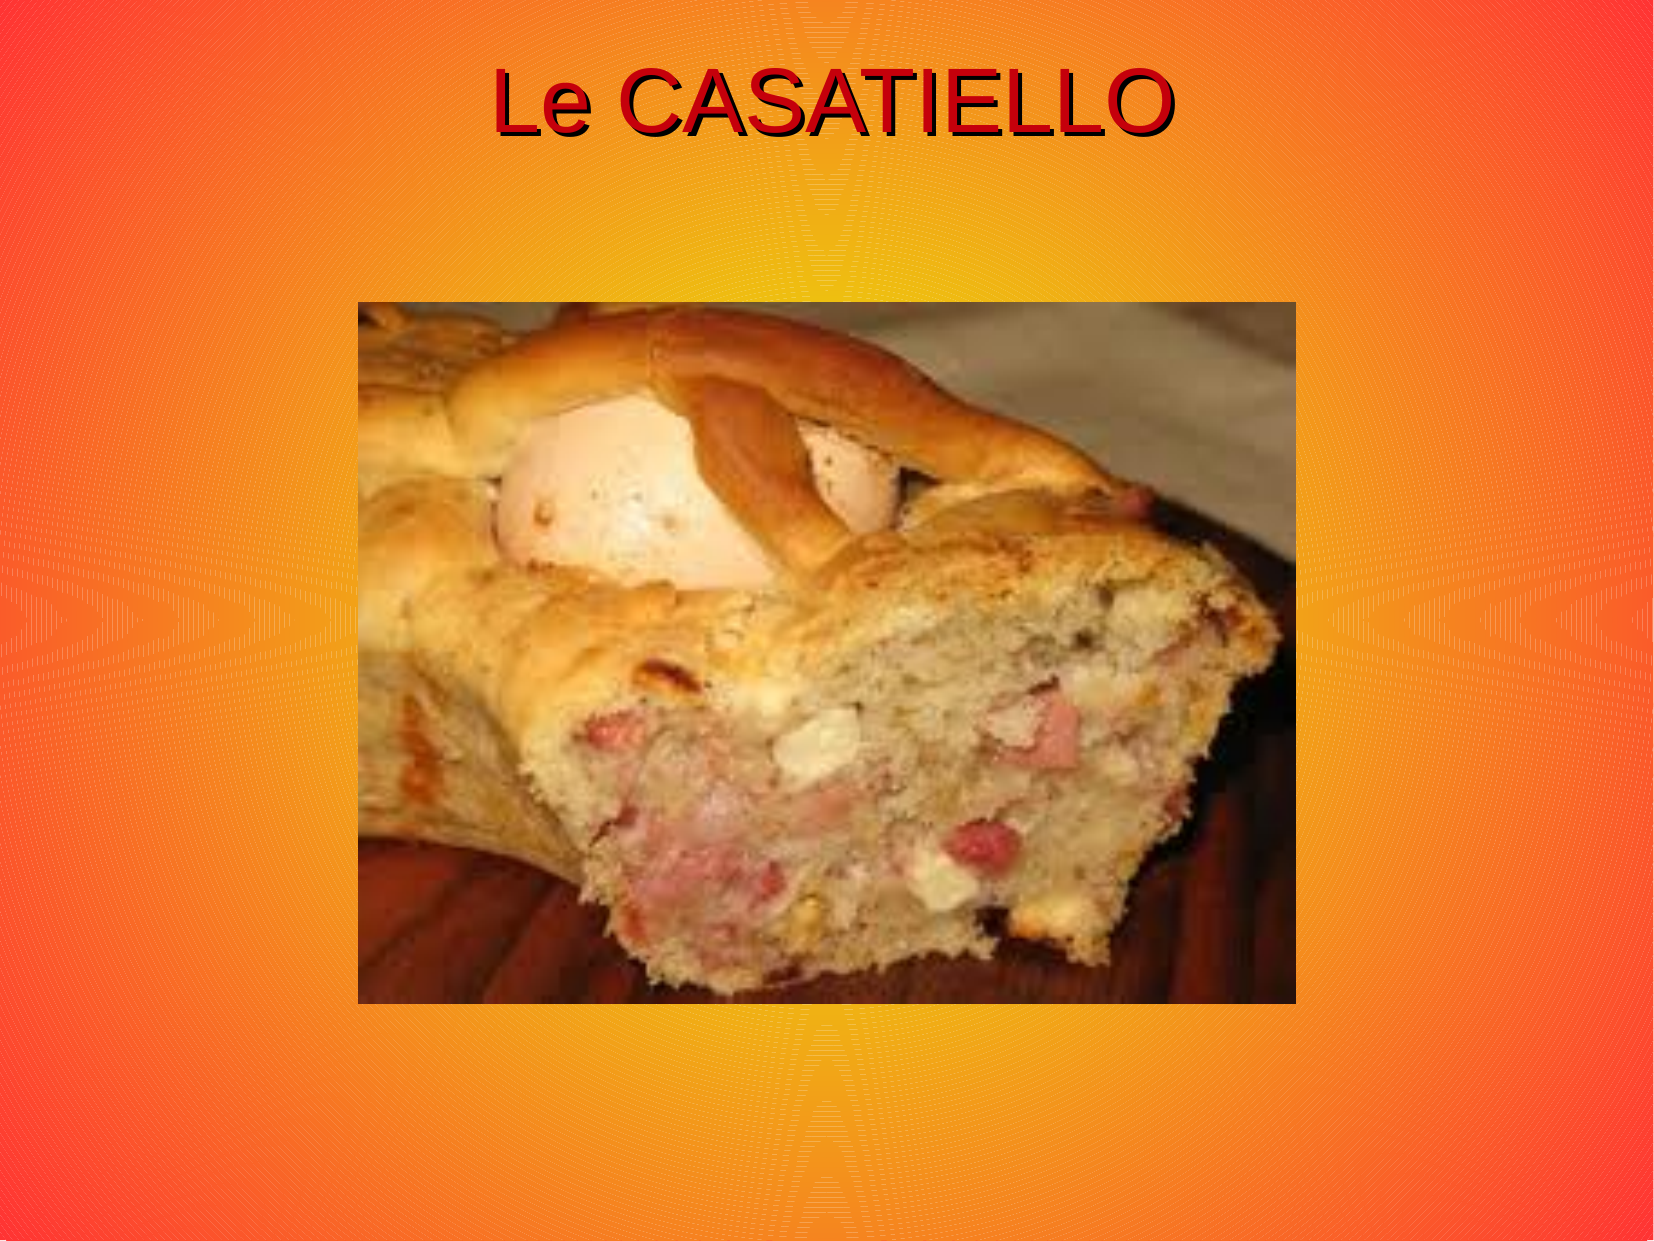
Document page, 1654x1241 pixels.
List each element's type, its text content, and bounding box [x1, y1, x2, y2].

subtitle Le CASATIELLO [88, 49, 1577, 152]
picture [358, 302, 1296, 1004]
